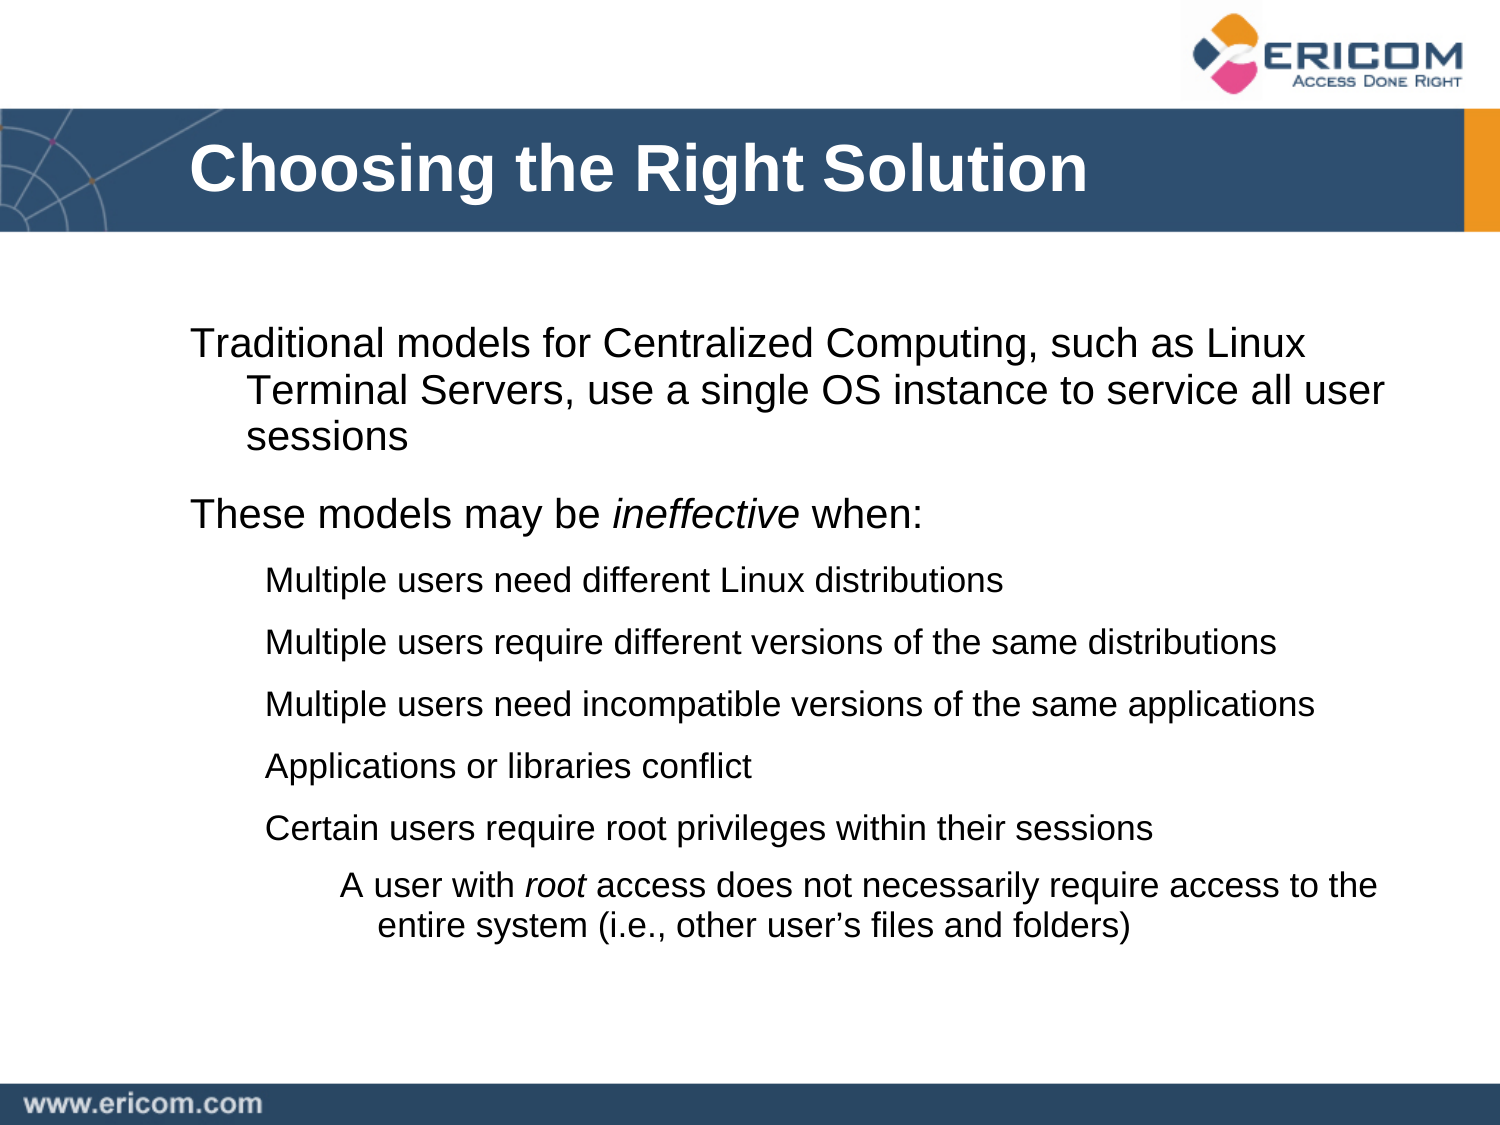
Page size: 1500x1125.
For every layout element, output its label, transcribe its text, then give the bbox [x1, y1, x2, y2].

list Traditional models for Centralized Computing, such as Linux Terminal Servers, use a single OS instance to service all user sessions These models may be ineffective when: Multiple users need different Linux distributions Multiple users require different versions of the same distributions Multiple users need incompatible versions of the same applications Applications or libraries conflict Certain users require root privileges within their sessions A user with root access does not necessarily require access to the entire system (i.e., other user’s files and folders) [174, 312, 1438, 1088]
picture [0, 0, 1500, 1125]
title Choosing the Right Solution [174, 74, 1438, 263]
